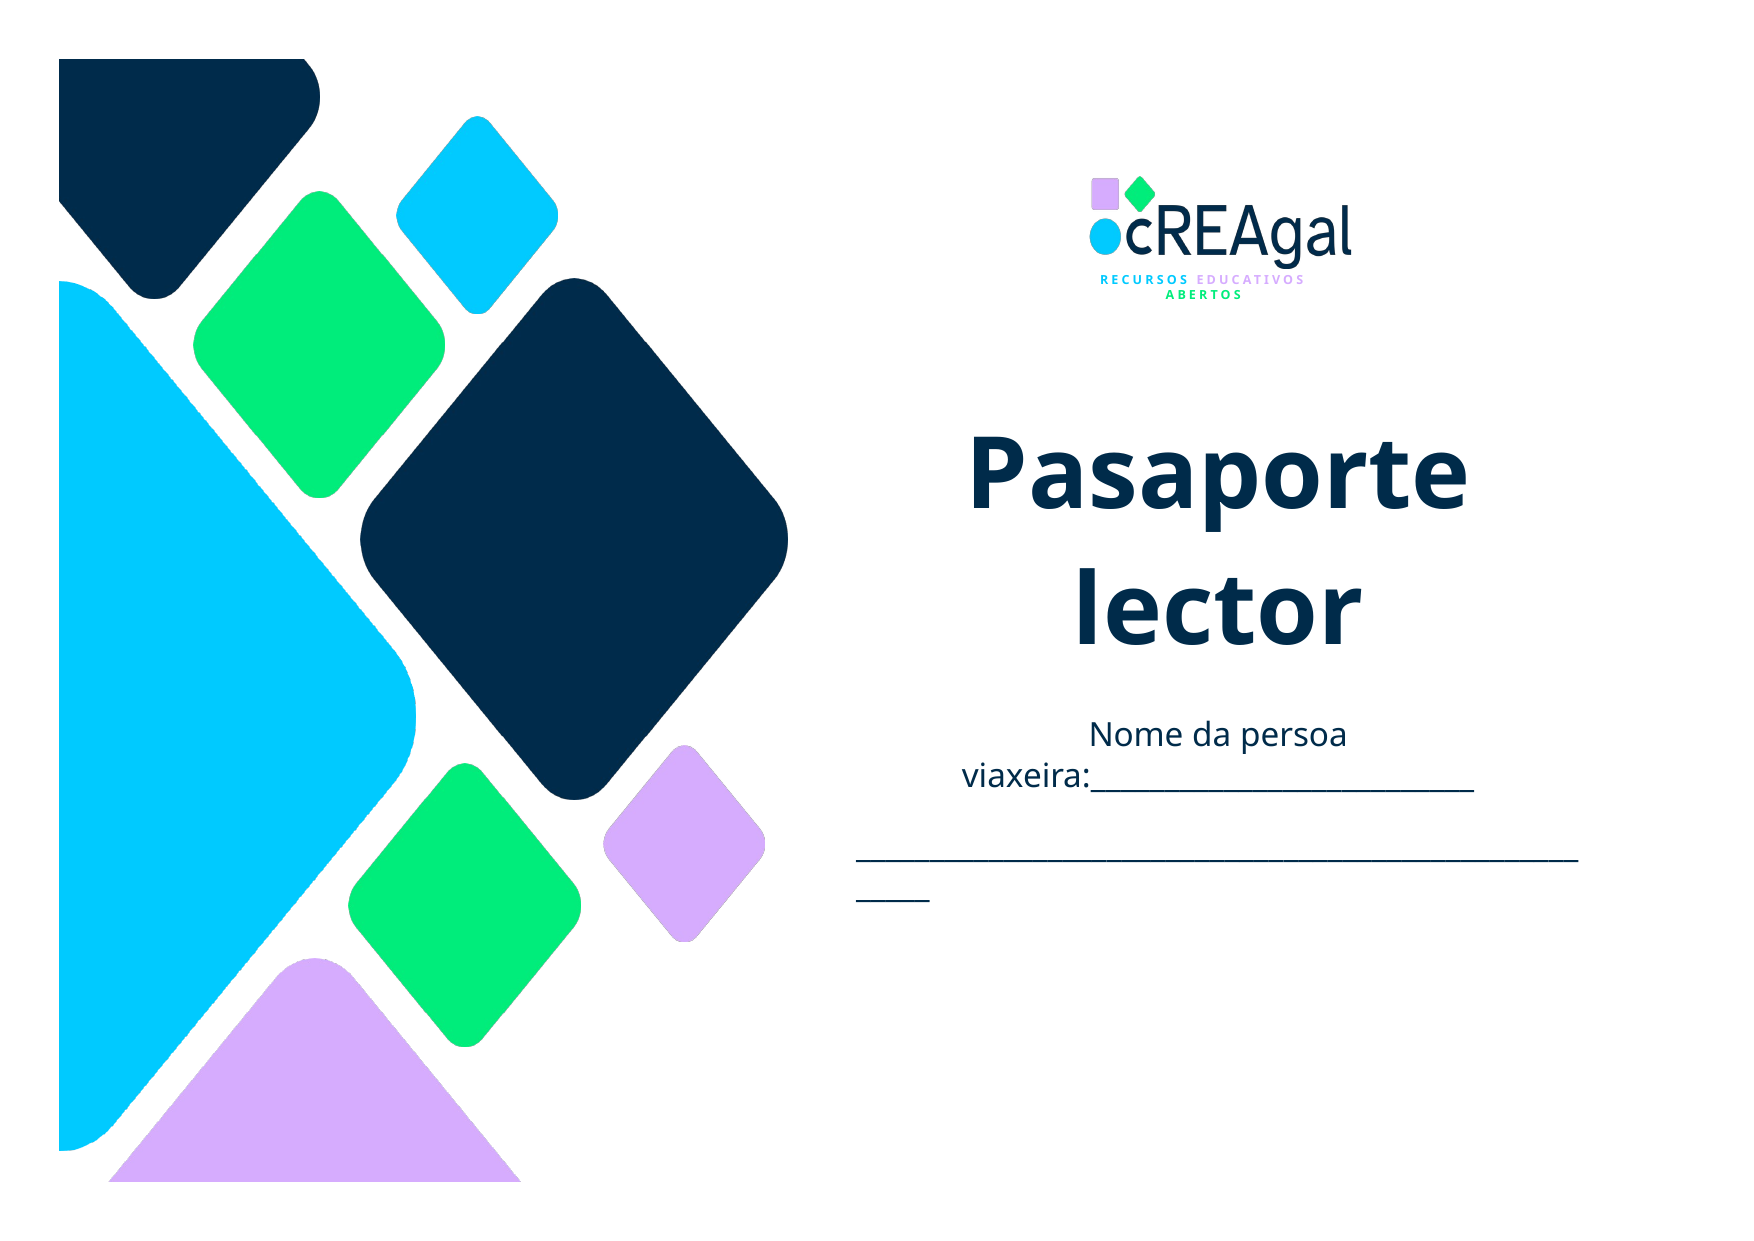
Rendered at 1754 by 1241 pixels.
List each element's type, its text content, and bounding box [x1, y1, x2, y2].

picture [59, 59, 788, 1182]
title Pasaporte lector [856, 368, 1581, 706]
picture [481, 116, 558, 208]
list Nome da persoa viaxeira:__________________________ ______________________________________________________ [856, 706, 1581, 914]
picture [1089, 176, 1352, 269]
